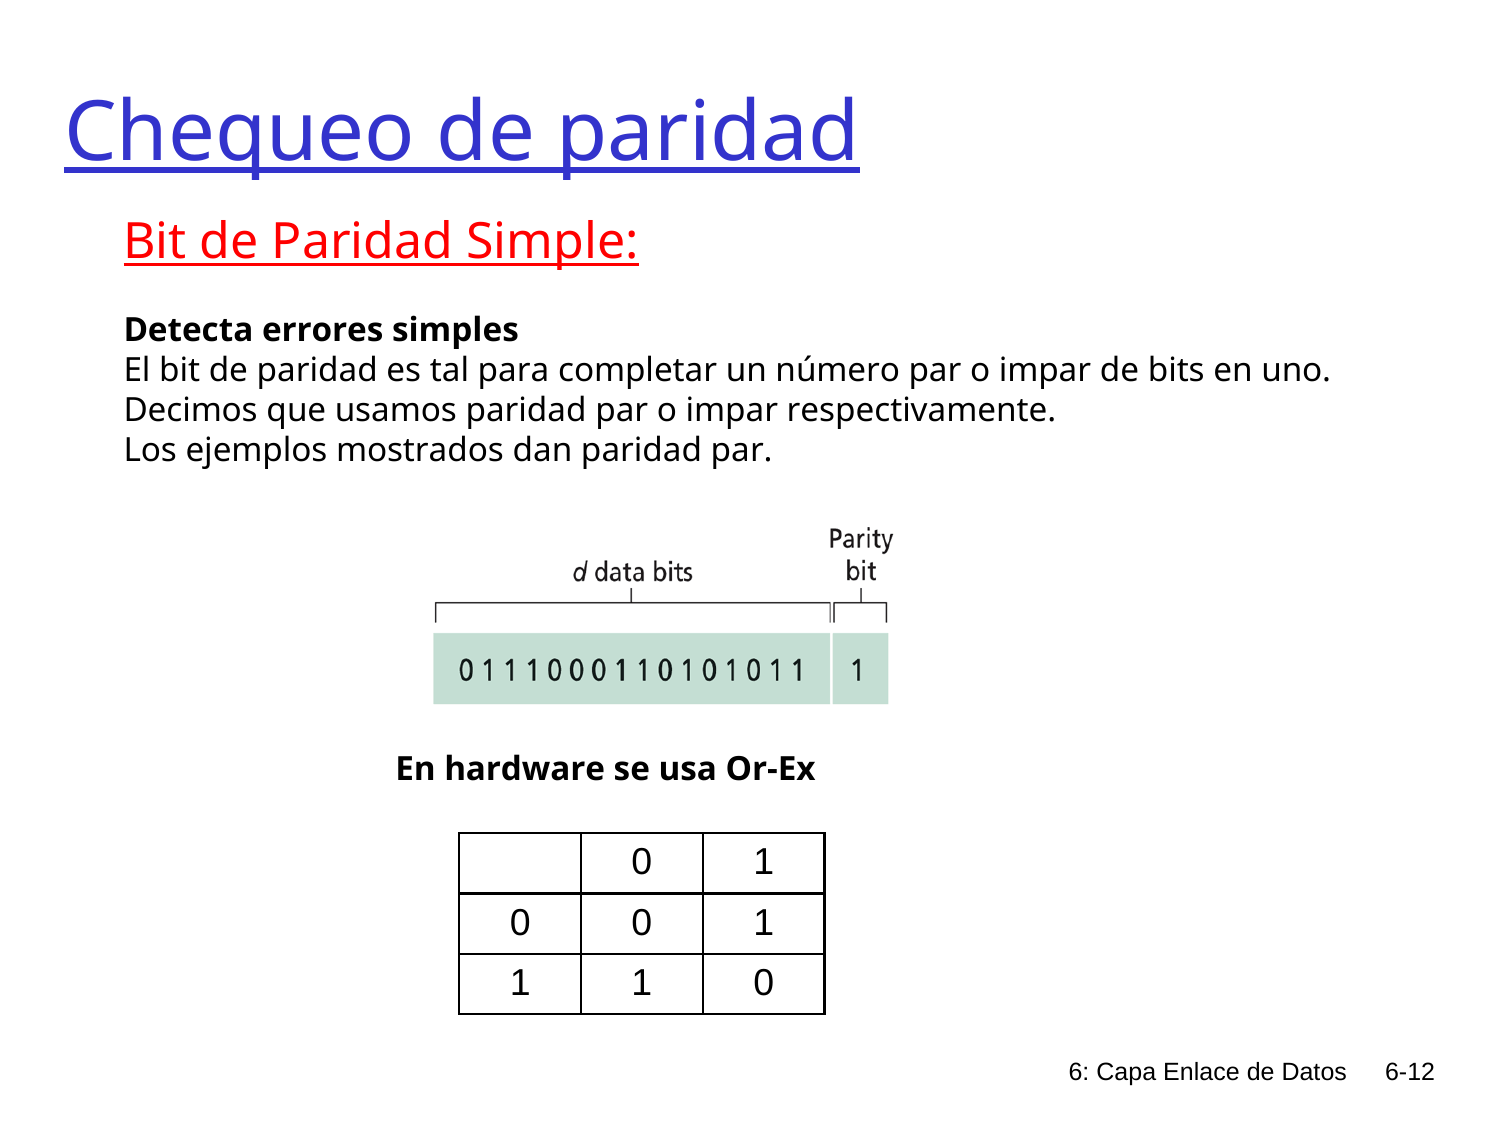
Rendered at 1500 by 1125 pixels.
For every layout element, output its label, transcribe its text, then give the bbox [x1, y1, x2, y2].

table_header 0 [582, 834, 702, 892]
table_cell 1 [582, 955, 702, 1013]
text_box Bit de Paridad Simple: Detecta errores simples El bit de paridad es tal para completar un número par o impar de bits en uno. Decimos que usamos paridad par o impar respectivamente. Los ejemplos mostrados dan paridad par. [108, 200, 1373, 477]
table_cell 1 [460, 955, 580, 1013]
text_box En hardware se usa Or-Ex [380, 739, 893, 795]
table_header 1 [704, 834, 823, 892]
table_cell 0 [704, 955, 823, 1013]
table_cell 0 [582, 895, 702, 953]
table_cell 1 [704, 895, 823, 953]
table_header [460, 834, 580, 892]
title Chequeo de paridad [49, 59, 925, 198]
table_cell 0 [460, 895, 580, 953]
picture [429, 527, 917, 715]
